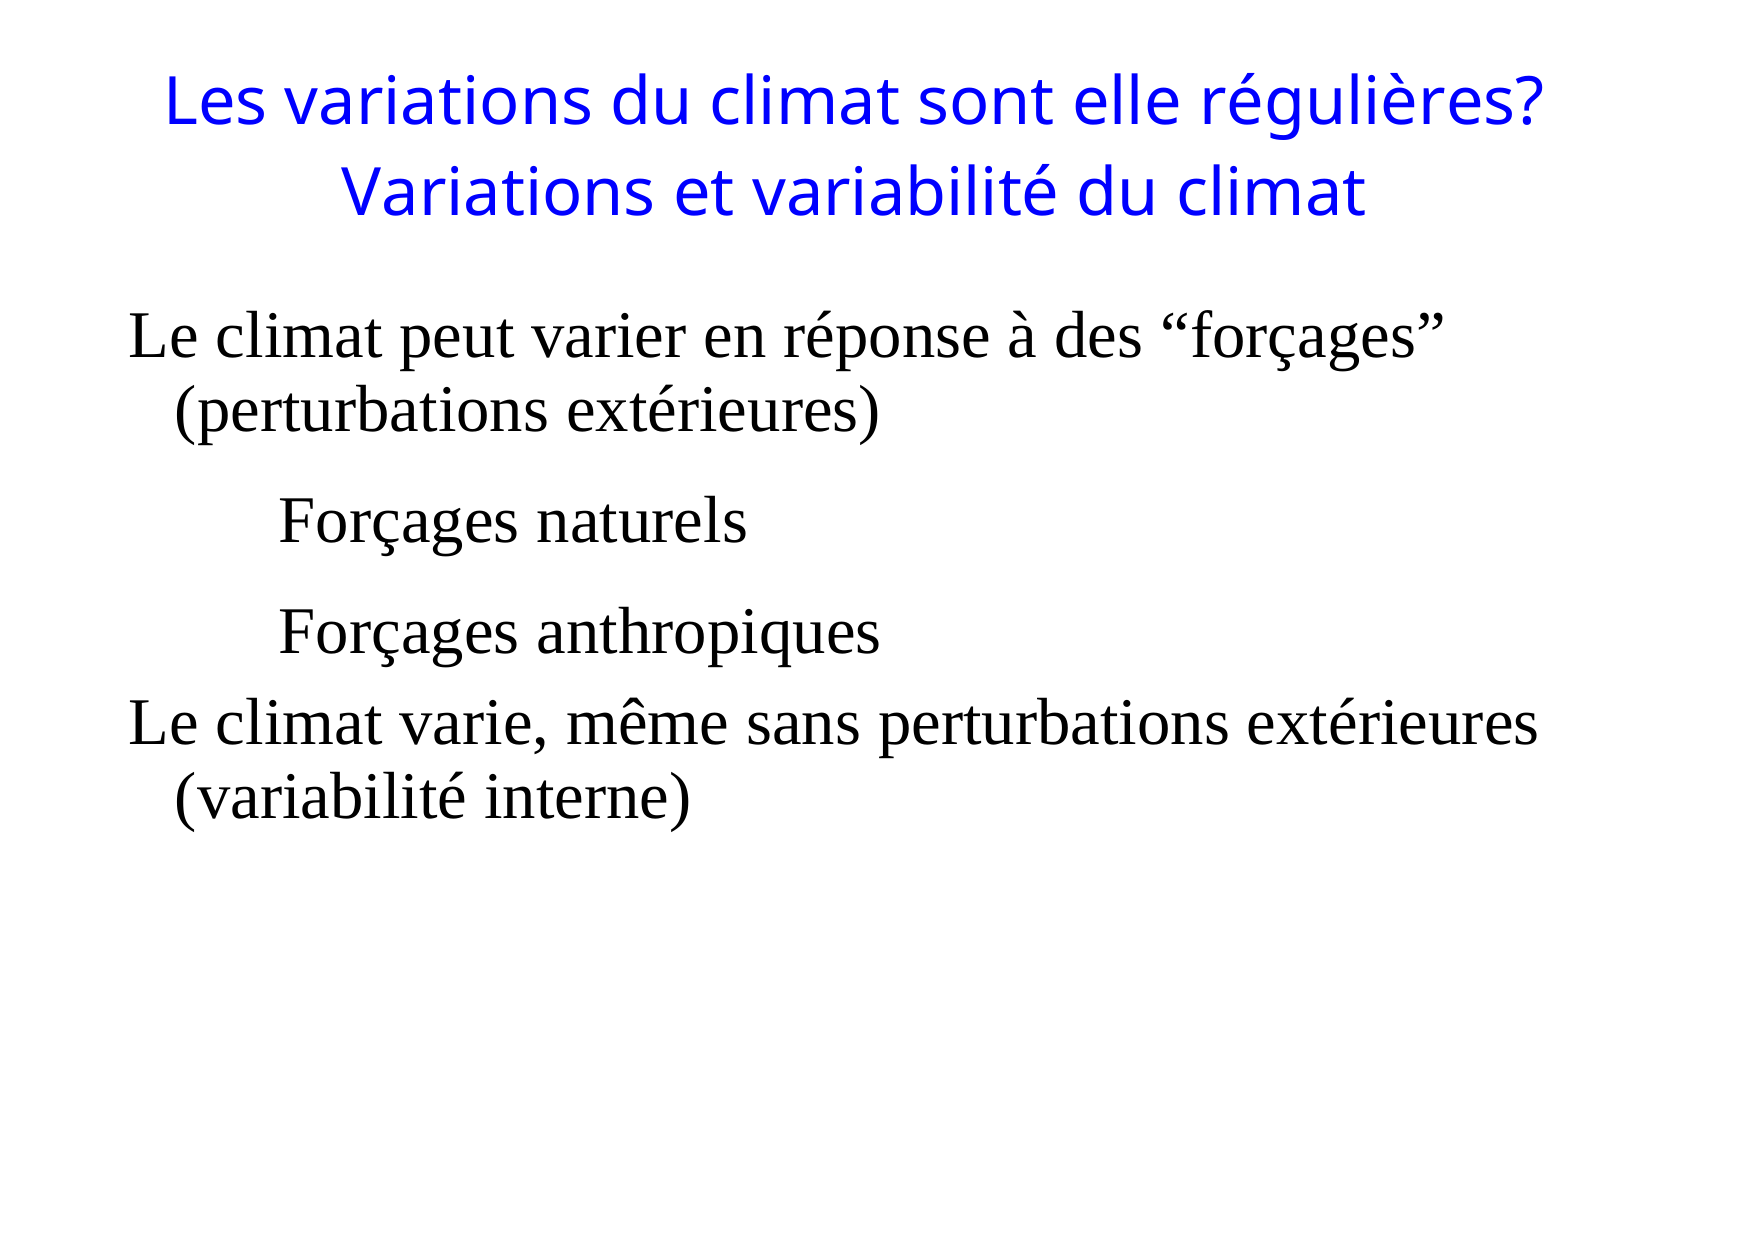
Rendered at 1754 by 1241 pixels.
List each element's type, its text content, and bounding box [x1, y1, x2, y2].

list Le climat peut varier en réponse à des “forçages” (perturbations extérieures) Forçages naturels Forçages anthropiques Le climat varie, même sans perturbations extérieures (variabilité interne) [128, 297, 1623, 1060]
text_box Les variations du climat sont elle régulières? Variations et variabilité du climat [85, 45, 1625, 243]
